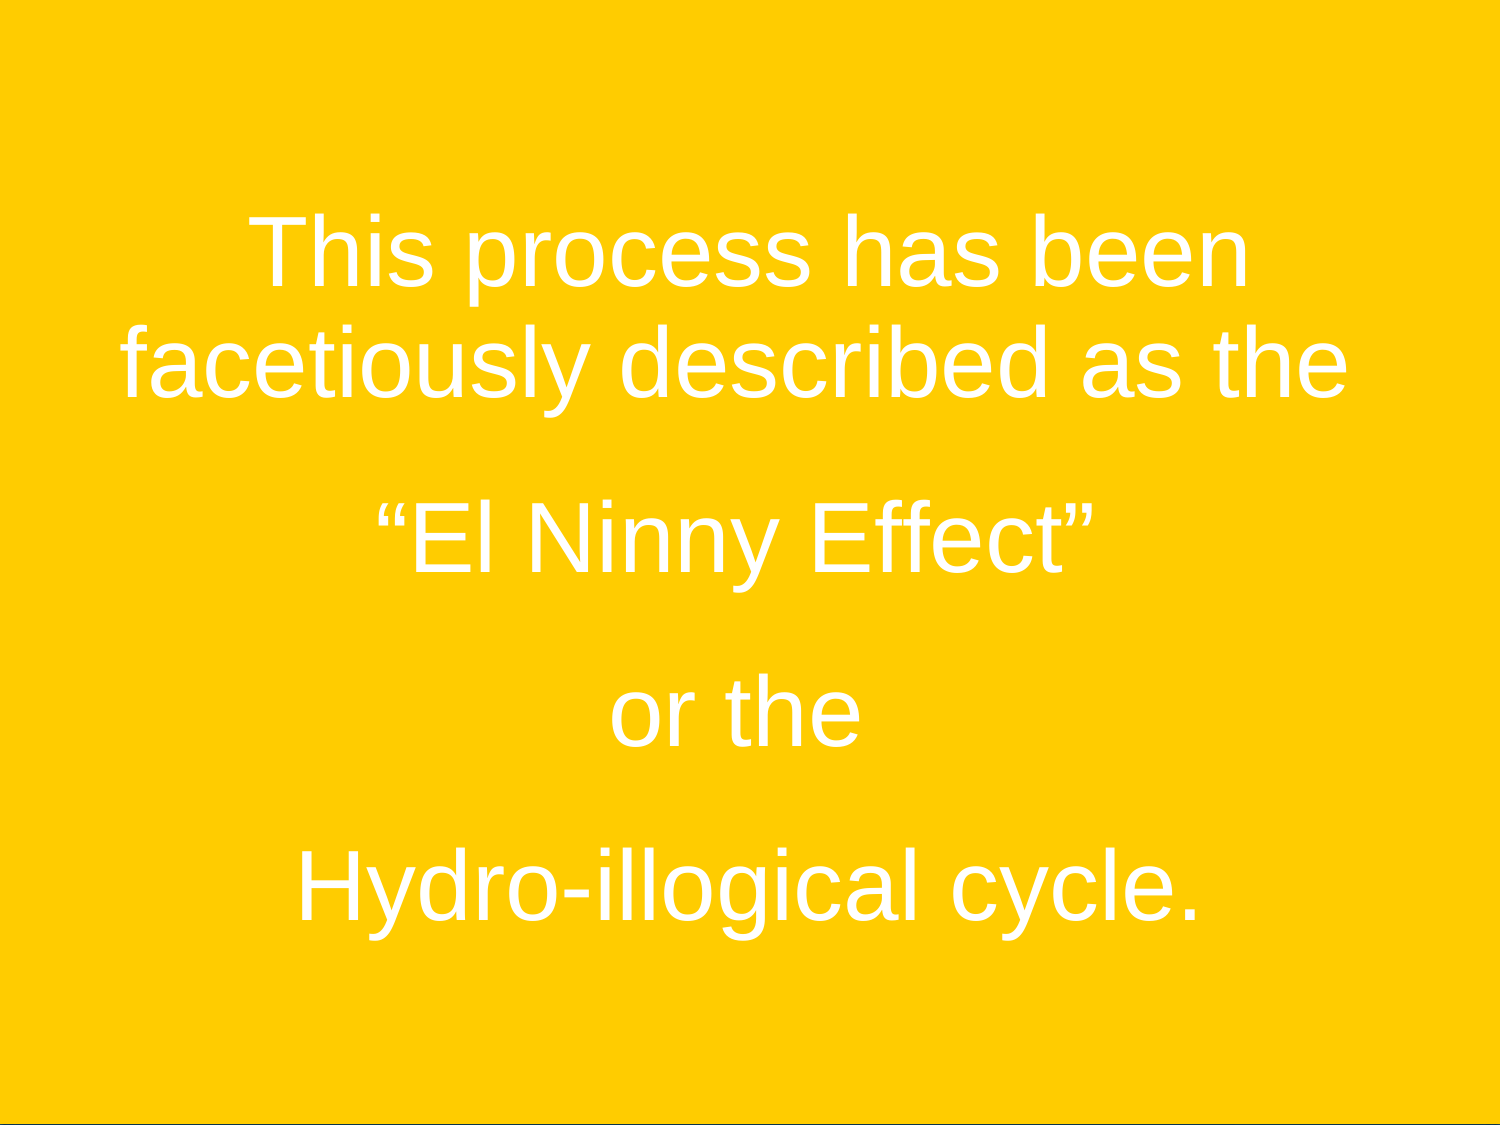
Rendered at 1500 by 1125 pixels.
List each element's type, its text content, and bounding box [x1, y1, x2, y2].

text_box This process has been facetiously described as the “El Ninny Effect” or the Hydro-illogical cycle. [0, 0, 1500, 1124]
